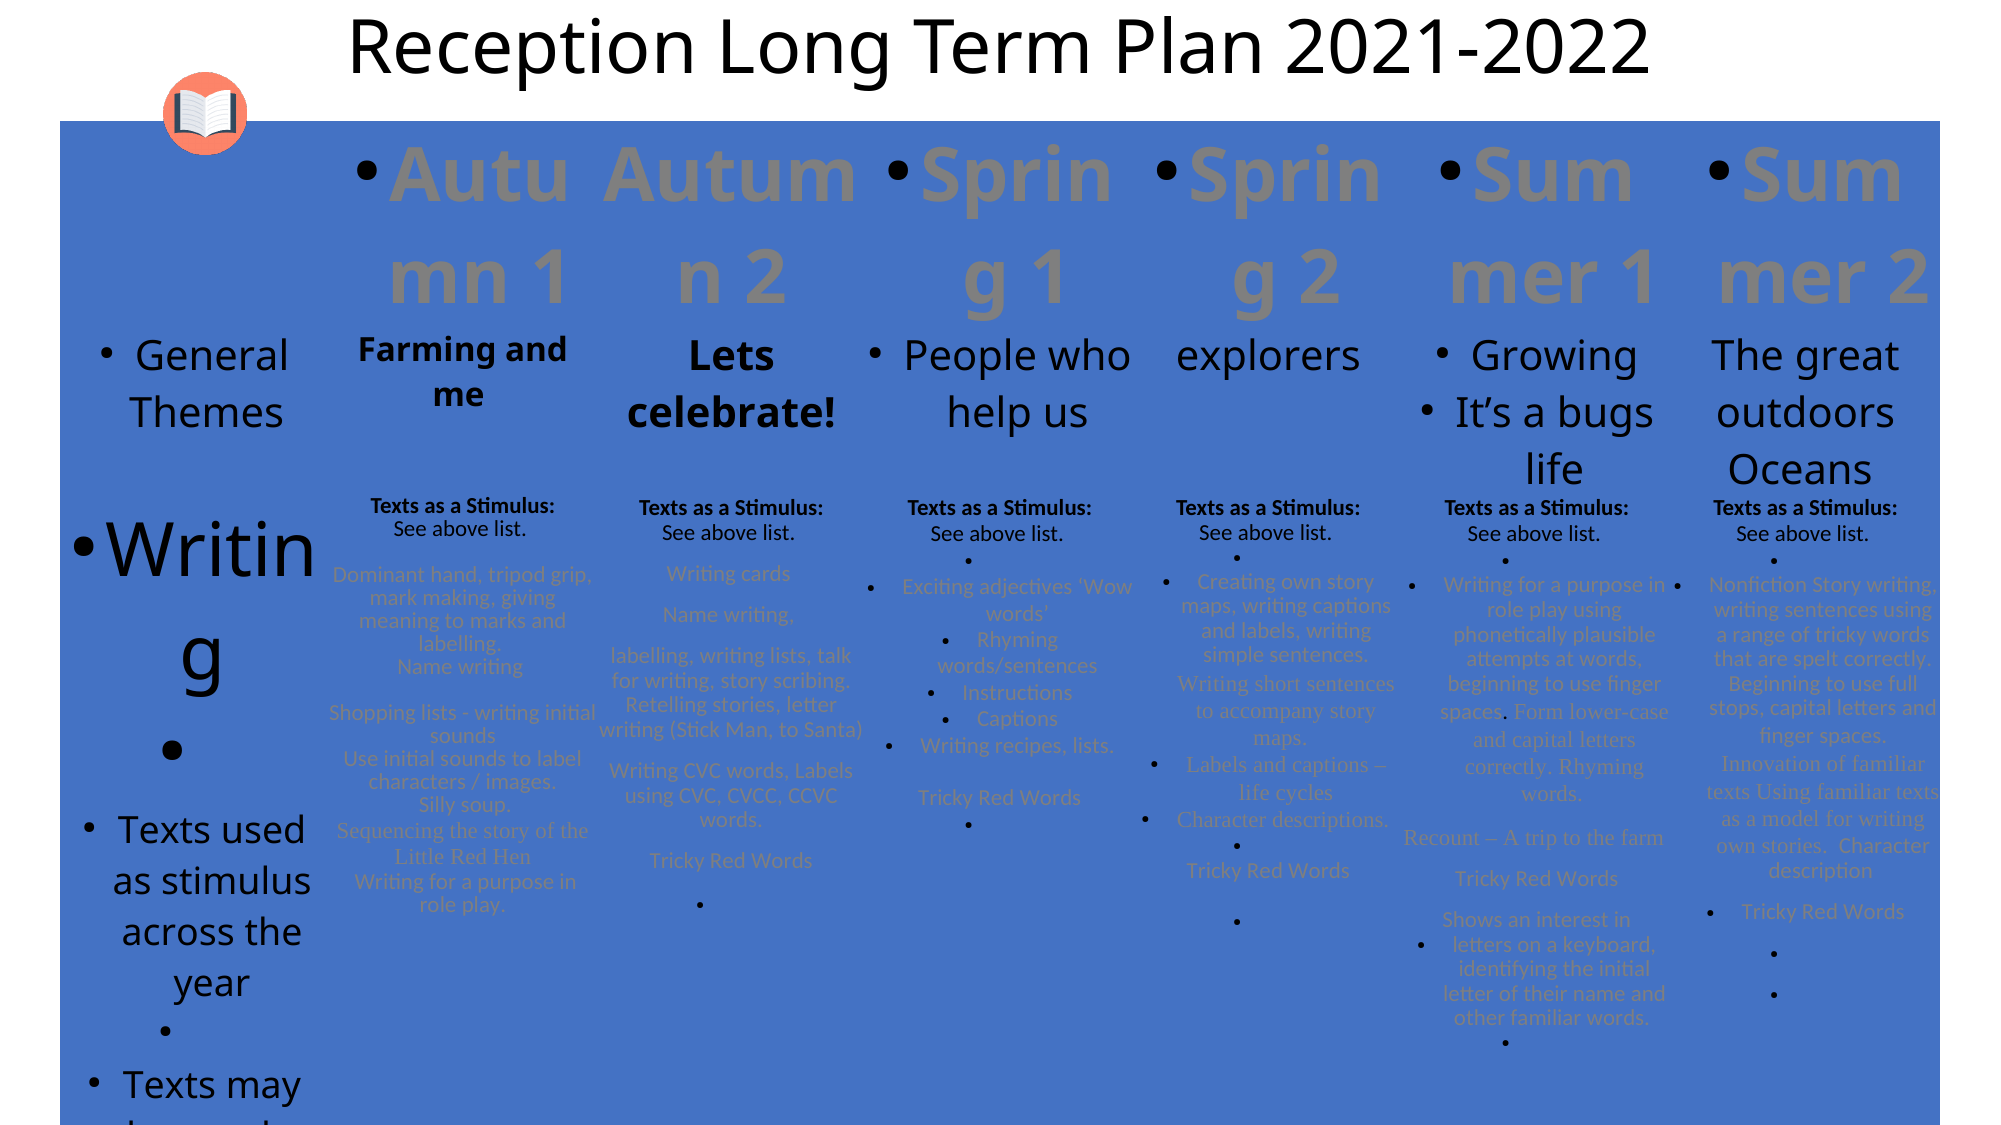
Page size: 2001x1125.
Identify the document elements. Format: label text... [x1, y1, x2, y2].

table_header Summer 2 [1671, 121, 1940, 326]
table_cell Lets celebrate! [597, 326, 866, 497]
table_cell People who help us [866, 326, 1134, 497]
table_header [60, 121, 329, 326]
table_header Autumn 2 [597, 121, 866, 326]
table_cell Farming and me [329, 326, 597, 497]
table_header Spring 2 [1134, 121, 1403, 326]
table_cell Texts as a Stimulus: See above list. Nonfiction Story writing, writing sentences using a range of tricky words that are spelt correctly. Beginning to use full stops, capital letters and finger spaces. Innovation of familiar texts Using familiar texts as a model for writing own stories. Character description Tricky Red Words [1671, 497, 1940, 1125]
table_cell General Themes [60, 326, 329, 497]
table_cell Writing Texts used as stimulus across the year Texts may change due to children’s interests [60, 497, 329, 1125]
table_cell Growing It’s a bugs life [1403, 326, 1671, 497]
table_cell The great outdoors Oceans [1671, 326, 1940, 497]
picture [163, 72, 247, 155]
table_header Summer 1 [1403, 121, 1671, 326]
table_cell Texts as a Stimulus: See above list. Writing cards Name writing, labelling, writing lists, talk for writing, story scribing. Retelling stories, letter writing (Stick Man, to Santa) Writing CVC words, Labels using CVC, CVCC, CCVC words. Tricky Red Words [597, 497, 866, 1125]
table_header Autumn 1 [329, 121, 597, 326]
table_cell Texts as a Stimulus: See above list. Exciting adjectives ‘Wow words’ Rhyming words/sentences Instructions Captions Writing recipes, lists. Tricky Red Words [866, 497, 1134, 1125]
table_cell explorers [1134, 326, 1403, 497]
table_cell Texts as a Stimulus: See above list. Dominant hand, tripod grip, mark making, giving meaning to marks and labelling. Name writing Shopping lists - writing initial sounds Use initial sounds to label characters / images. Silly soup. Sequencing the story of the Little Red Hen Writing for a purpose in role play. [329, 497, 597, 1125]
table_cell Texts as a Stimulus: See above list. Creating own story maps, writing captions and labels, writing simple sentences. Writing short sentences to accompany story maps. Labels and captions – life cycles Character descriptions. Tricky Red Words [1134, 497, 1403, 1125]
table_cell Texts as a Stimulus: See above list. Writing for a purpose in role play using phonetically plausible attempts at words, beginning to use finger spaces. Form lower-case and capital letters correctly. Rhyming words. Recount – A trip to the farm Tricky Red Words Shows an interest in letters on a keyboard, identifying the initial letter of their name and other familiar words. [1403, 497, 1671, 1125]
table_header Spring 1 [866, 121, 1134, 326]
text_box Reception Long Term Plan 2021-2022 [137, 0, 1863, 98]
